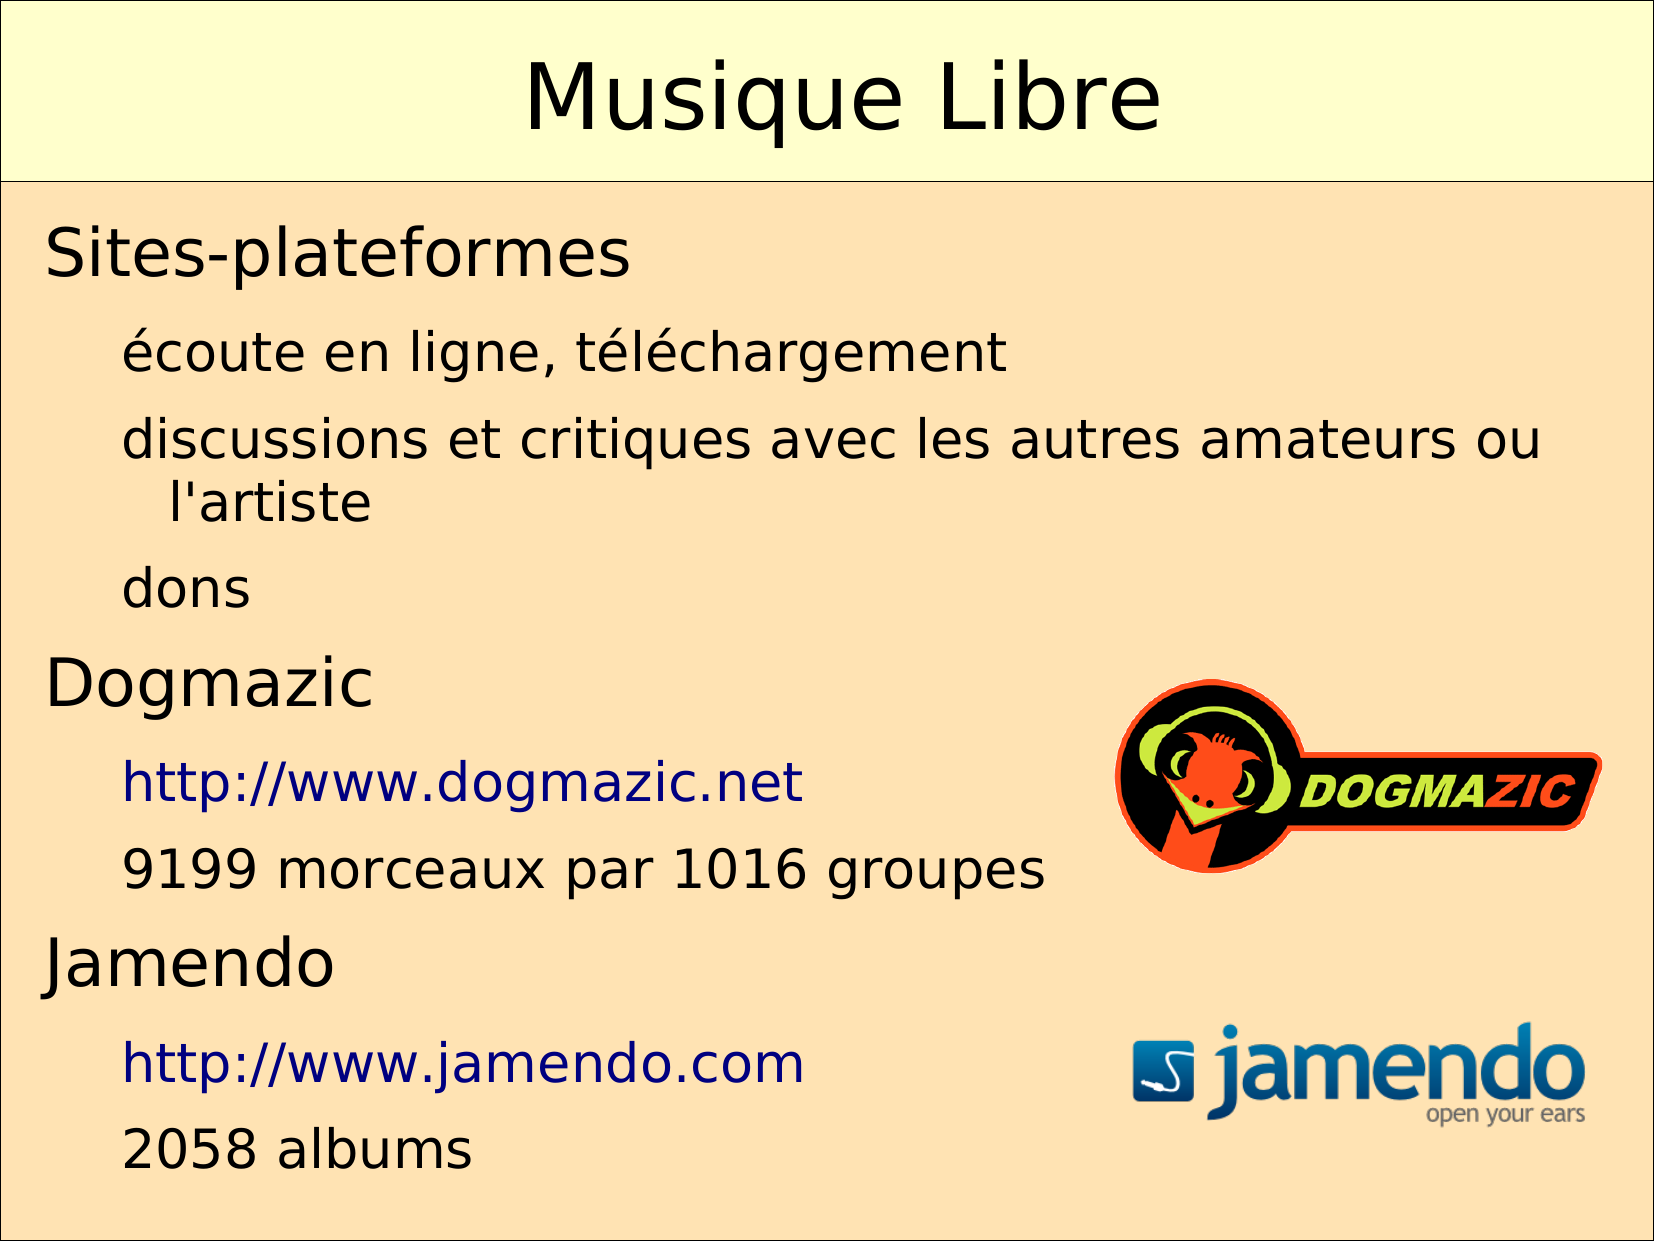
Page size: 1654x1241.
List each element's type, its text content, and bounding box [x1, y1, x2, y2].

picture [1121, 1017, 1603, 1138]
picture [1113, 679, 1603, 874]
title Musique Libre [135, 37, 1552, 158]
list Sites-plateformes écoute en ligne, téléchargement discussions et critiques avec les autres amateurs ou l'artiste dons Dogmazic http://www.dogmazic.net 9199 morceaux par 1016 groupes Jamendo http://www.jamendo.com 2058 albums [26, 214, 1627, 1186]
